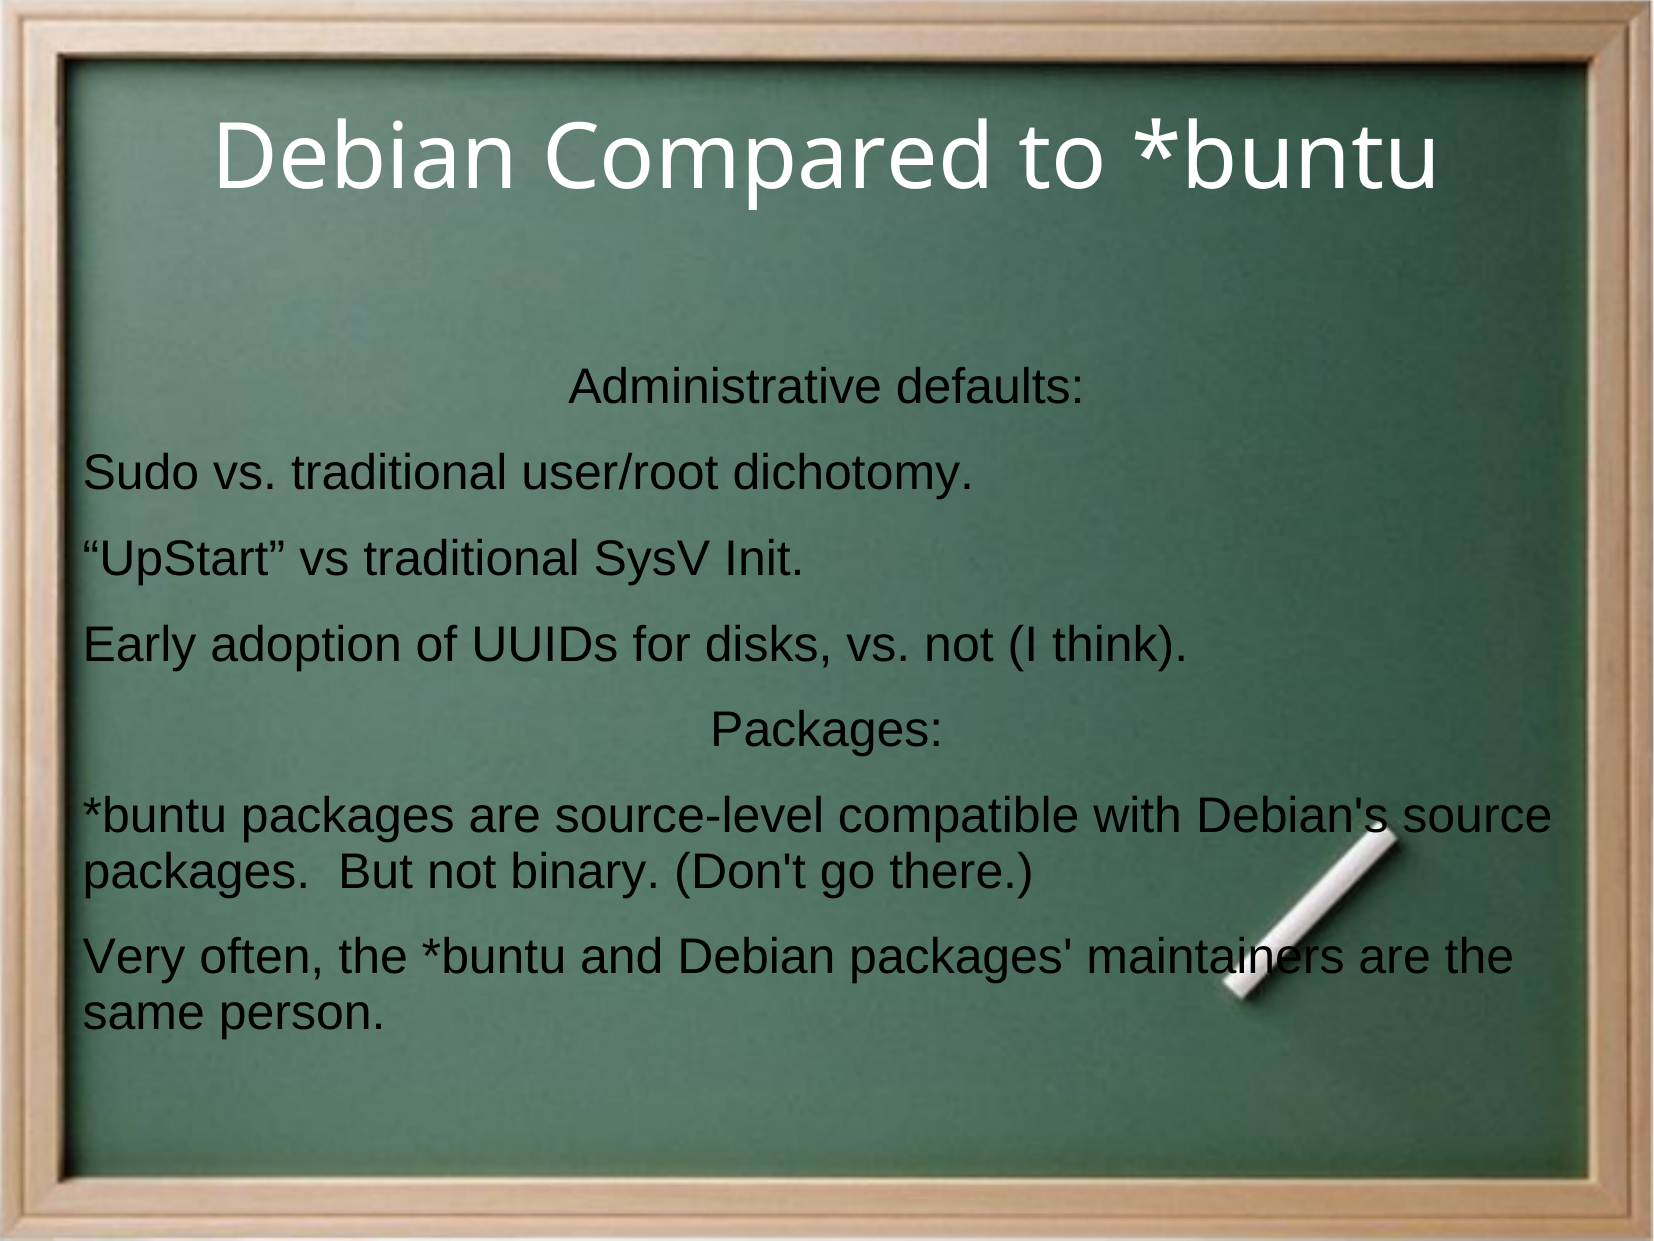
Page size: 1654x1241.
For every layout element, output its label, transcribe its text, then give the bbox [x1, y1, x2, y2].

subtitle Administrative defaults: Sudo vs. traditional user/root dichotomy. “UpStart” vs traditional SysV Init. Early adoption of UUIDs for disks, vs. not (I think). Packages: *buntu packages are source-level compatible with Debian's source packages. But not binary. (Don't go there.) Very often, the *buntu and Debian packages' maintainers are the same person. [82, 297, 1571, 1102]
title Debian Compared to *buntu [82, 56, 1571, 250]
picture [0, 0, 1654, 1241]
